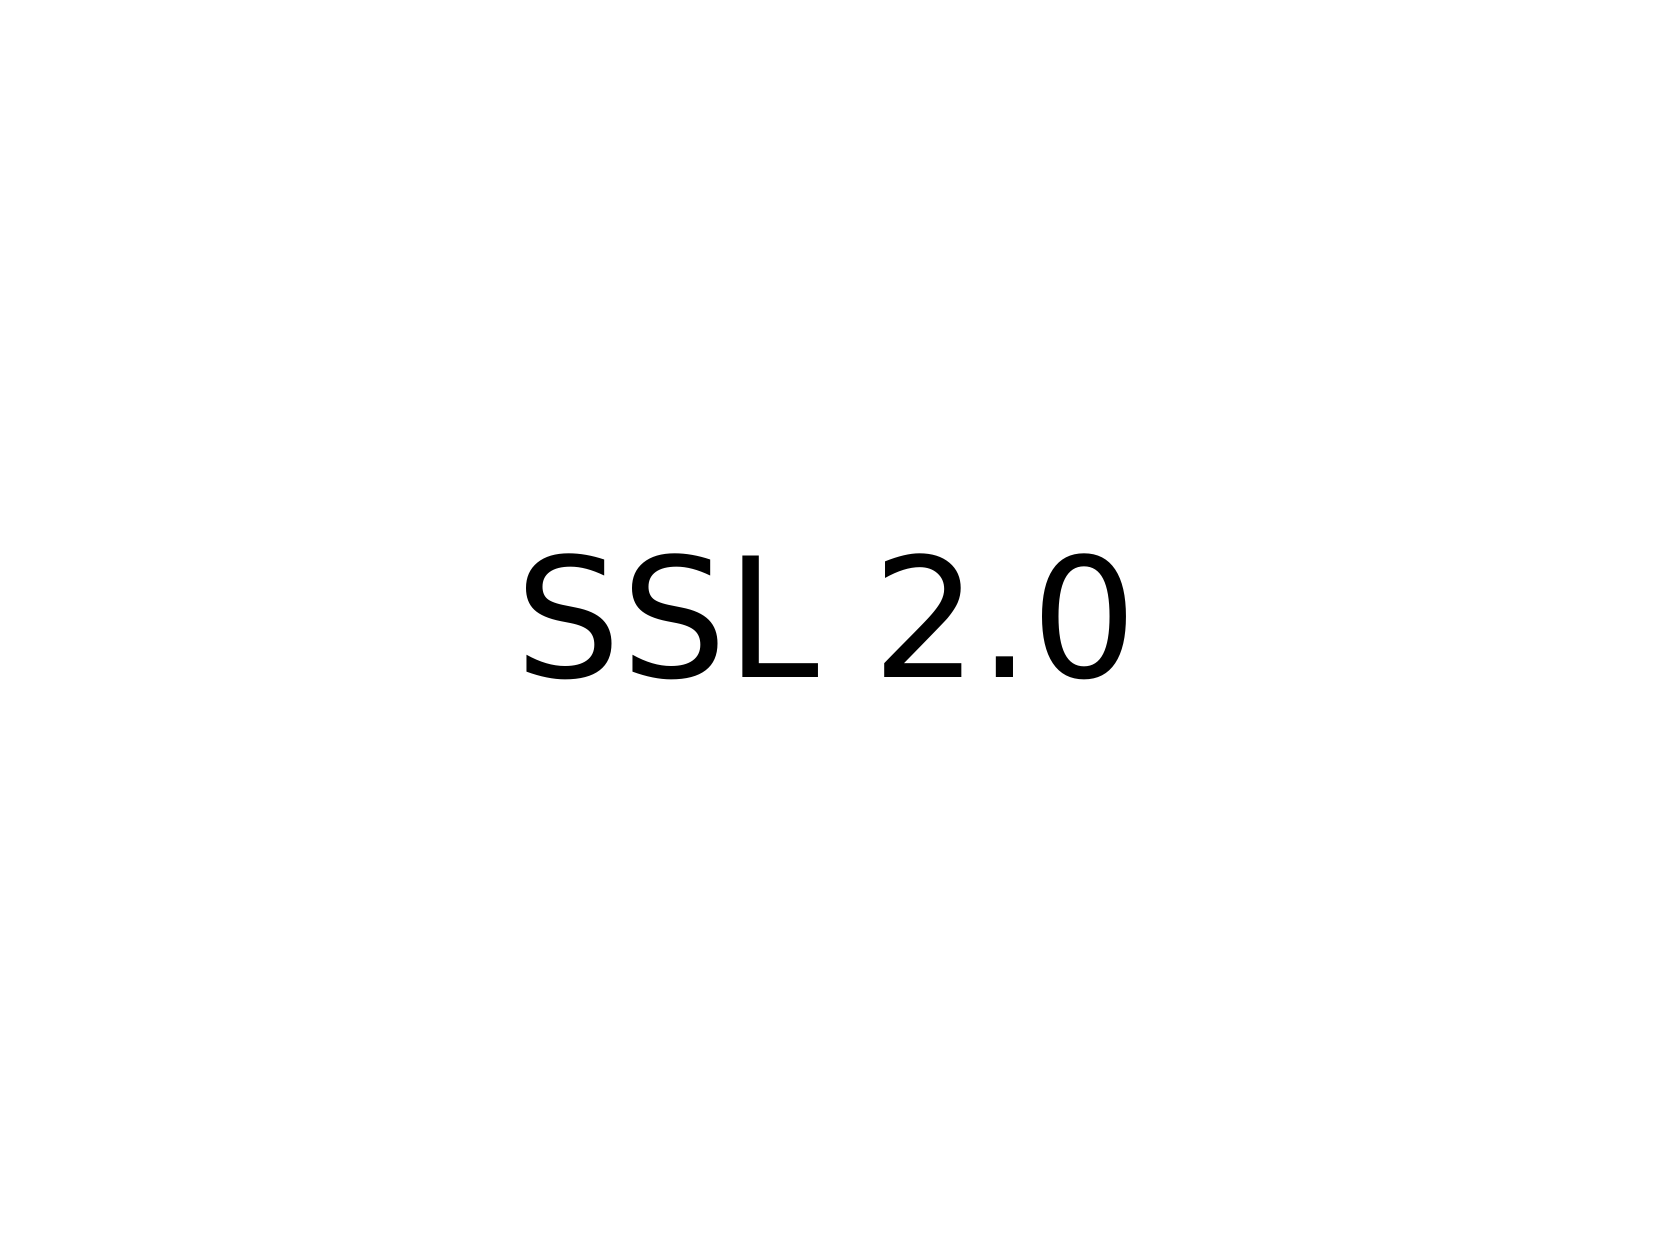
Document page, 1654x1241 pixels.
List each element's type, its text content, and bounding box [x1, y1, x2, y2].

title SSL 2.0 [82, 523, 1571, 718]
